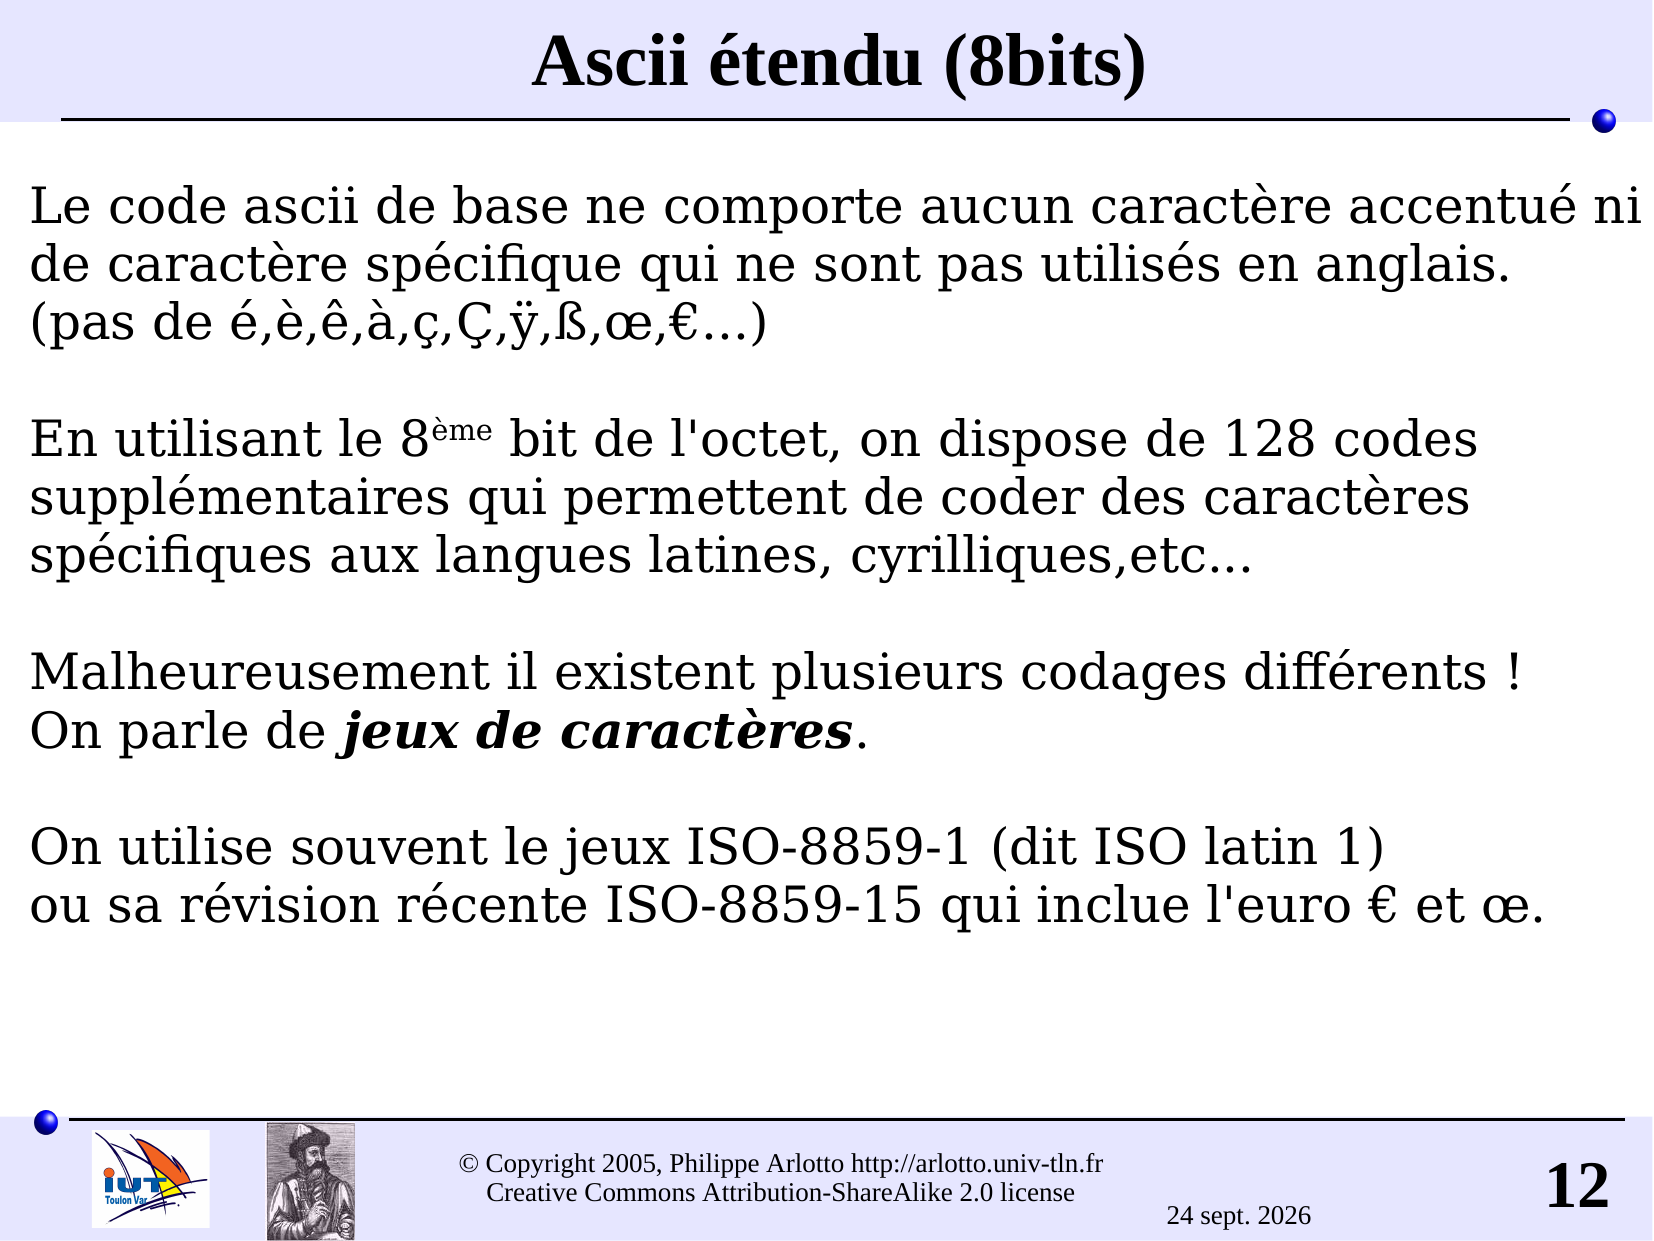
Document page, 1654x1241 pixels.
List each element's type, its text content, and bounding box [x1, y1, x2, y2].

picture [265, 1122, 355, 1241]
title Ascii étendu (8bits) [95, 11, 1585, 110]
text_box Le code ascii de base ne comporte aucun caractère accentué ni de caractère spécifique qui ne sont pas utilisés en anglais. (pas de é,è,ê,à,ç,Ç,ÿ,ß,œ,€...) En utilisant le 8ème bit de l'octet, on dispose de 128 codes supplémentaires qui permettent de coder des caractères spécifiques aux langues latines, cyrilliques,etc... Malheureusement il existent plusieurs codages différents ! On parle de jeux de caractères. On utilise souvent le jeux ISO-8859-1 (dit ISO latin 1) ou sa révision récente ISO-8859-15 qui inclue l'euro € et œ. [29, 177, 1644, 1057]
